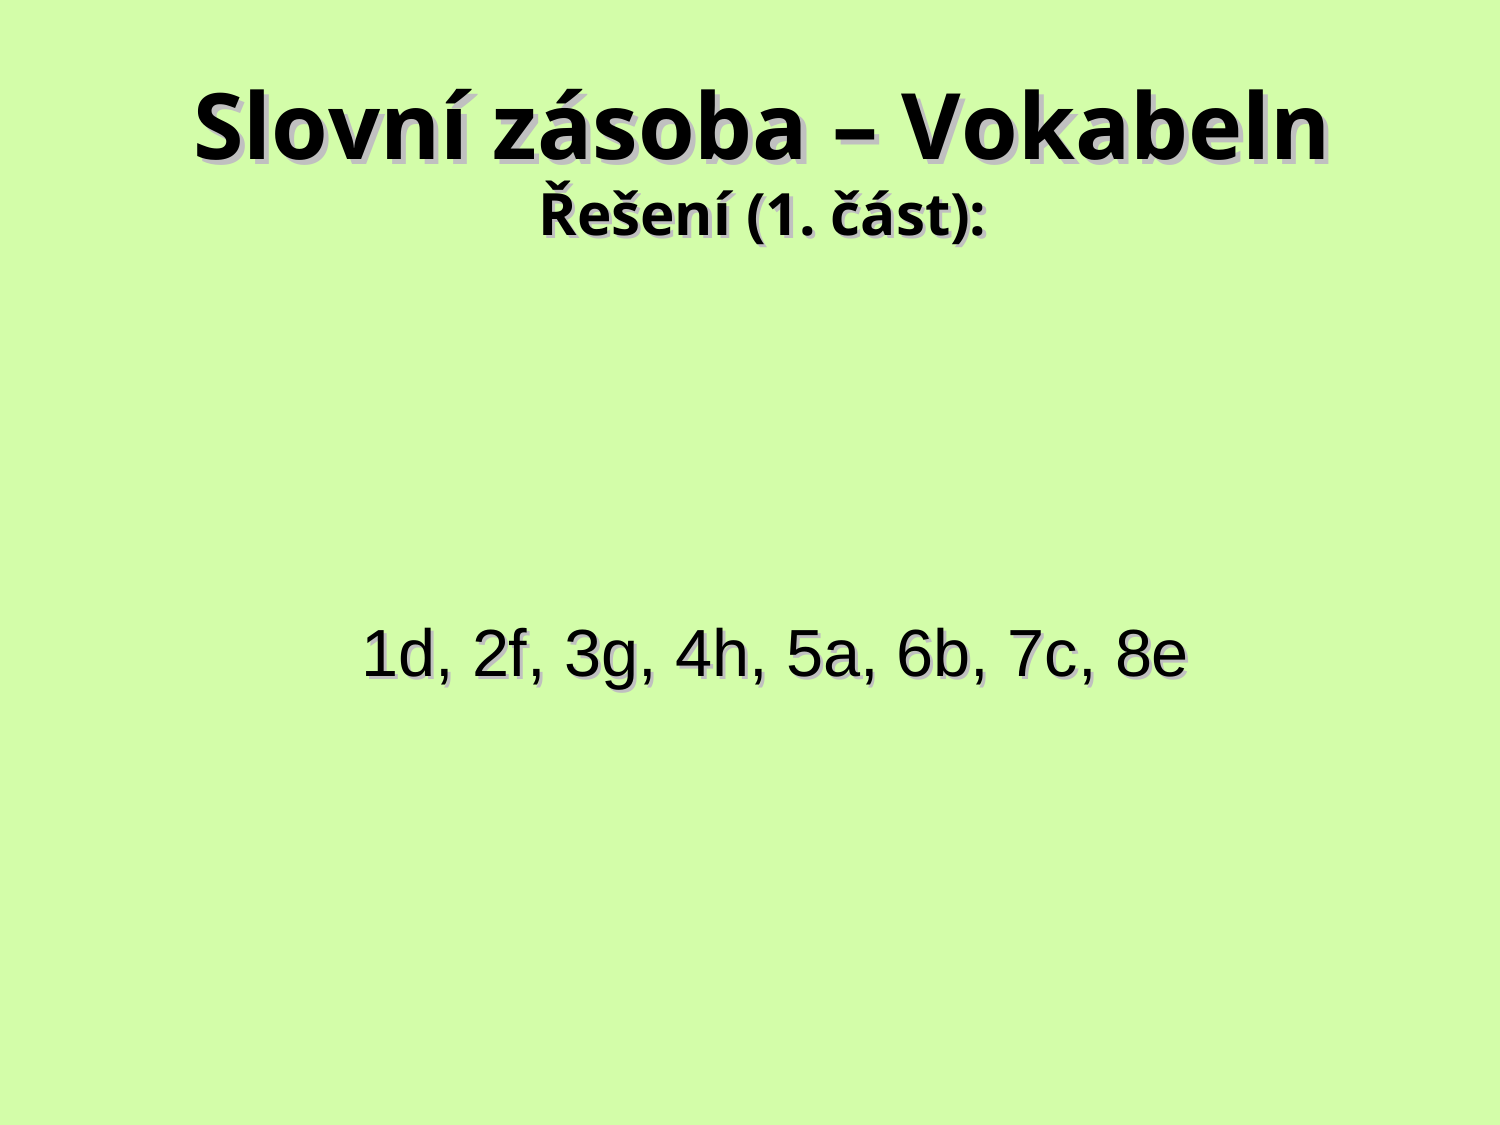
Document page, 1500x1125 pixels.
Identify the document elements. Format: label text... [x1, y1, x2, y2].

list 1d, 2f, 3g, 4h, 5a, 6b, 7c, 8e [137, 312, 1451, 1000]
title Slovní zásoba – Vokabeln Řešení (1. část): [75, 40, 1451, 276]
